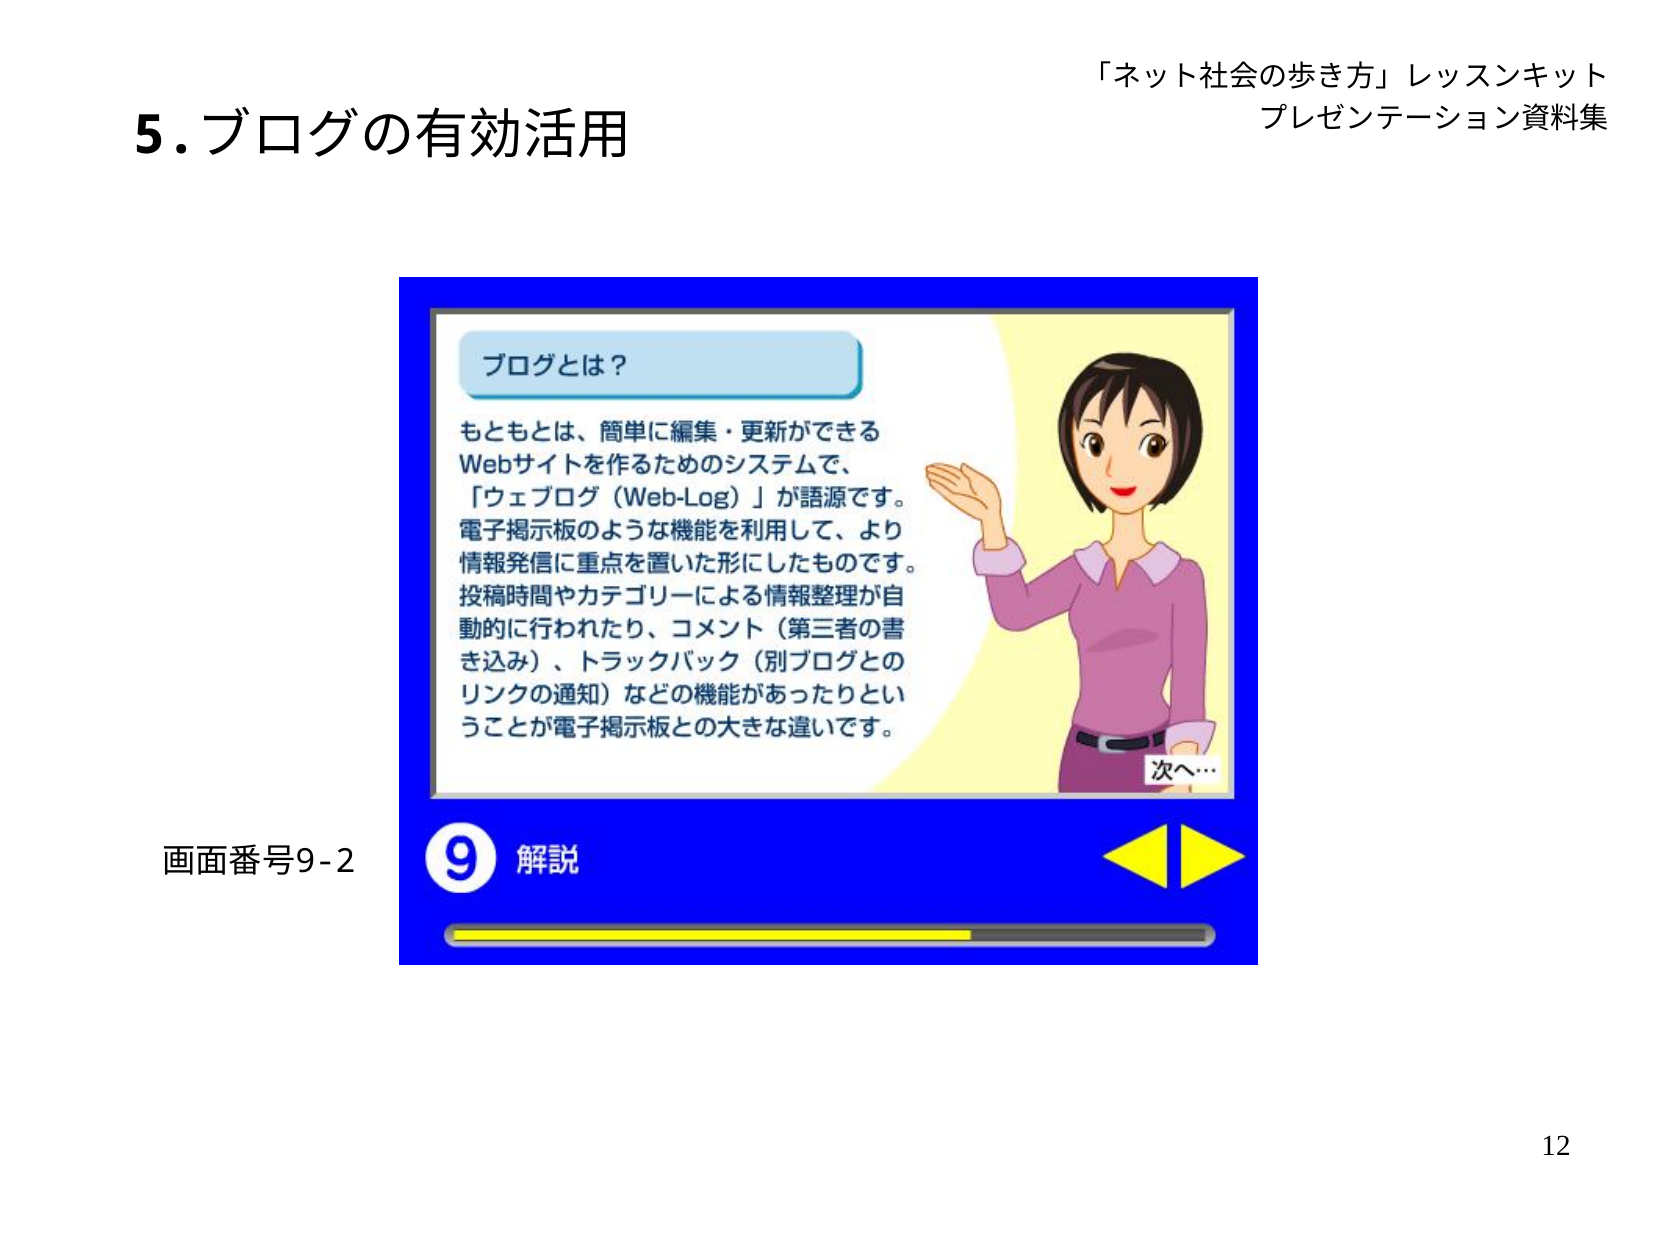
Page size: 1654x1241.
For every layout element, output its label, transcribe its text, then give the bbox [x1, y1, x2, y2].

text_box 5.ブログの有効活用 [118, 88, 1093, 158]
text_box 画面番号9-2 [147, 826, 384, 875]
text_box 「ネット社会の歩き方」レッスンキット プレゼンテーション資料集 [1062, 44, 1625, 119]
picture [399, 277, 1258, 965]
